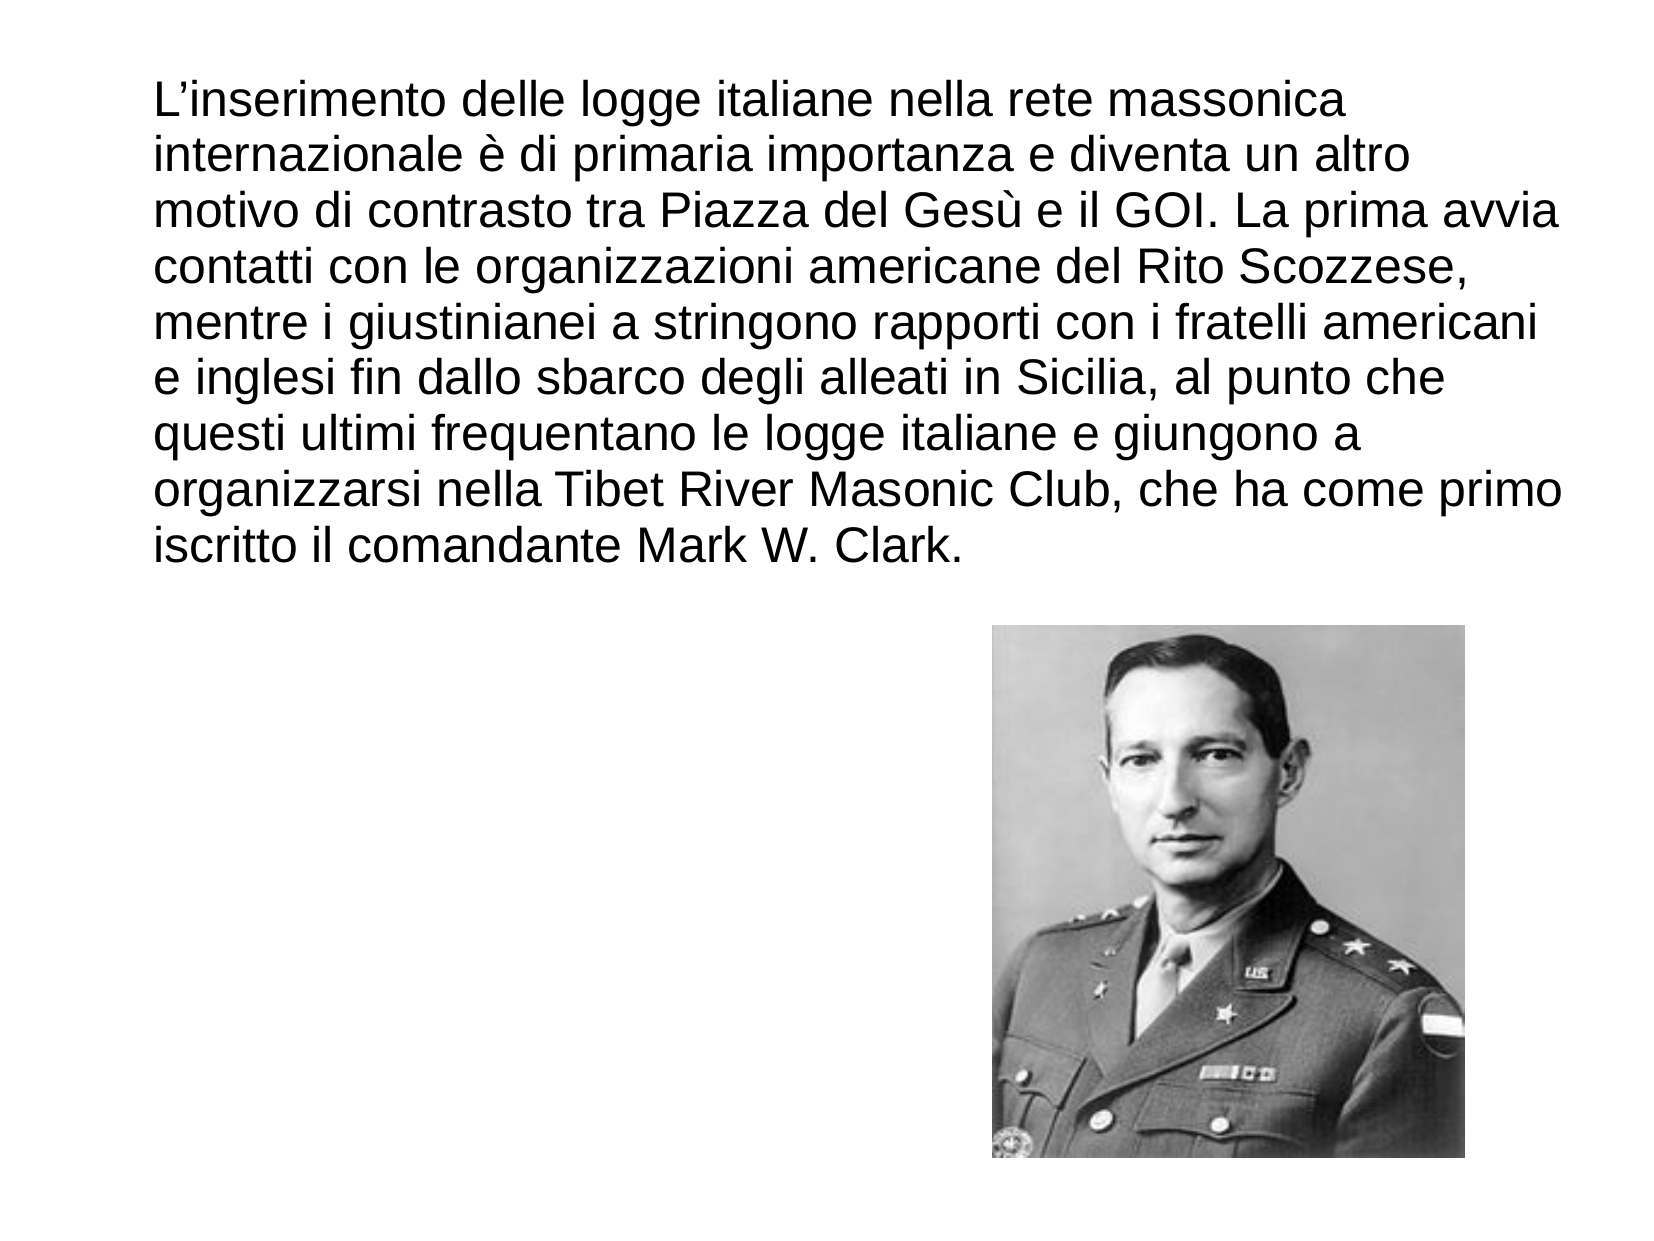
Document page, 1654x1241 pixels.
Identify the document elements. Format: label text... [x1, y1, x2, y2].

list L’inserimento delle logge italiane nella rete massonica internazionale è di primaria importanza e diventa un altro motivo di contrasto tra Piazza del Gesù e il GOI. La prima avvia contatti con le organizzazioni americane del Rito Scozzese, mentre i giustinianei a stringono rapporti con i fratelli americani e inglesi fin dallo sbarco degli alleati in Sicilia, al punto che questi ultimi frequentano le logge italiane e giungono a organizzarsi nella Tibet River Masonic Club, che ha come primo iscritto il comandante Mark W. Clark. [82, 70, 1571, 1170]
picture [992, 625, 1465, 1158]
